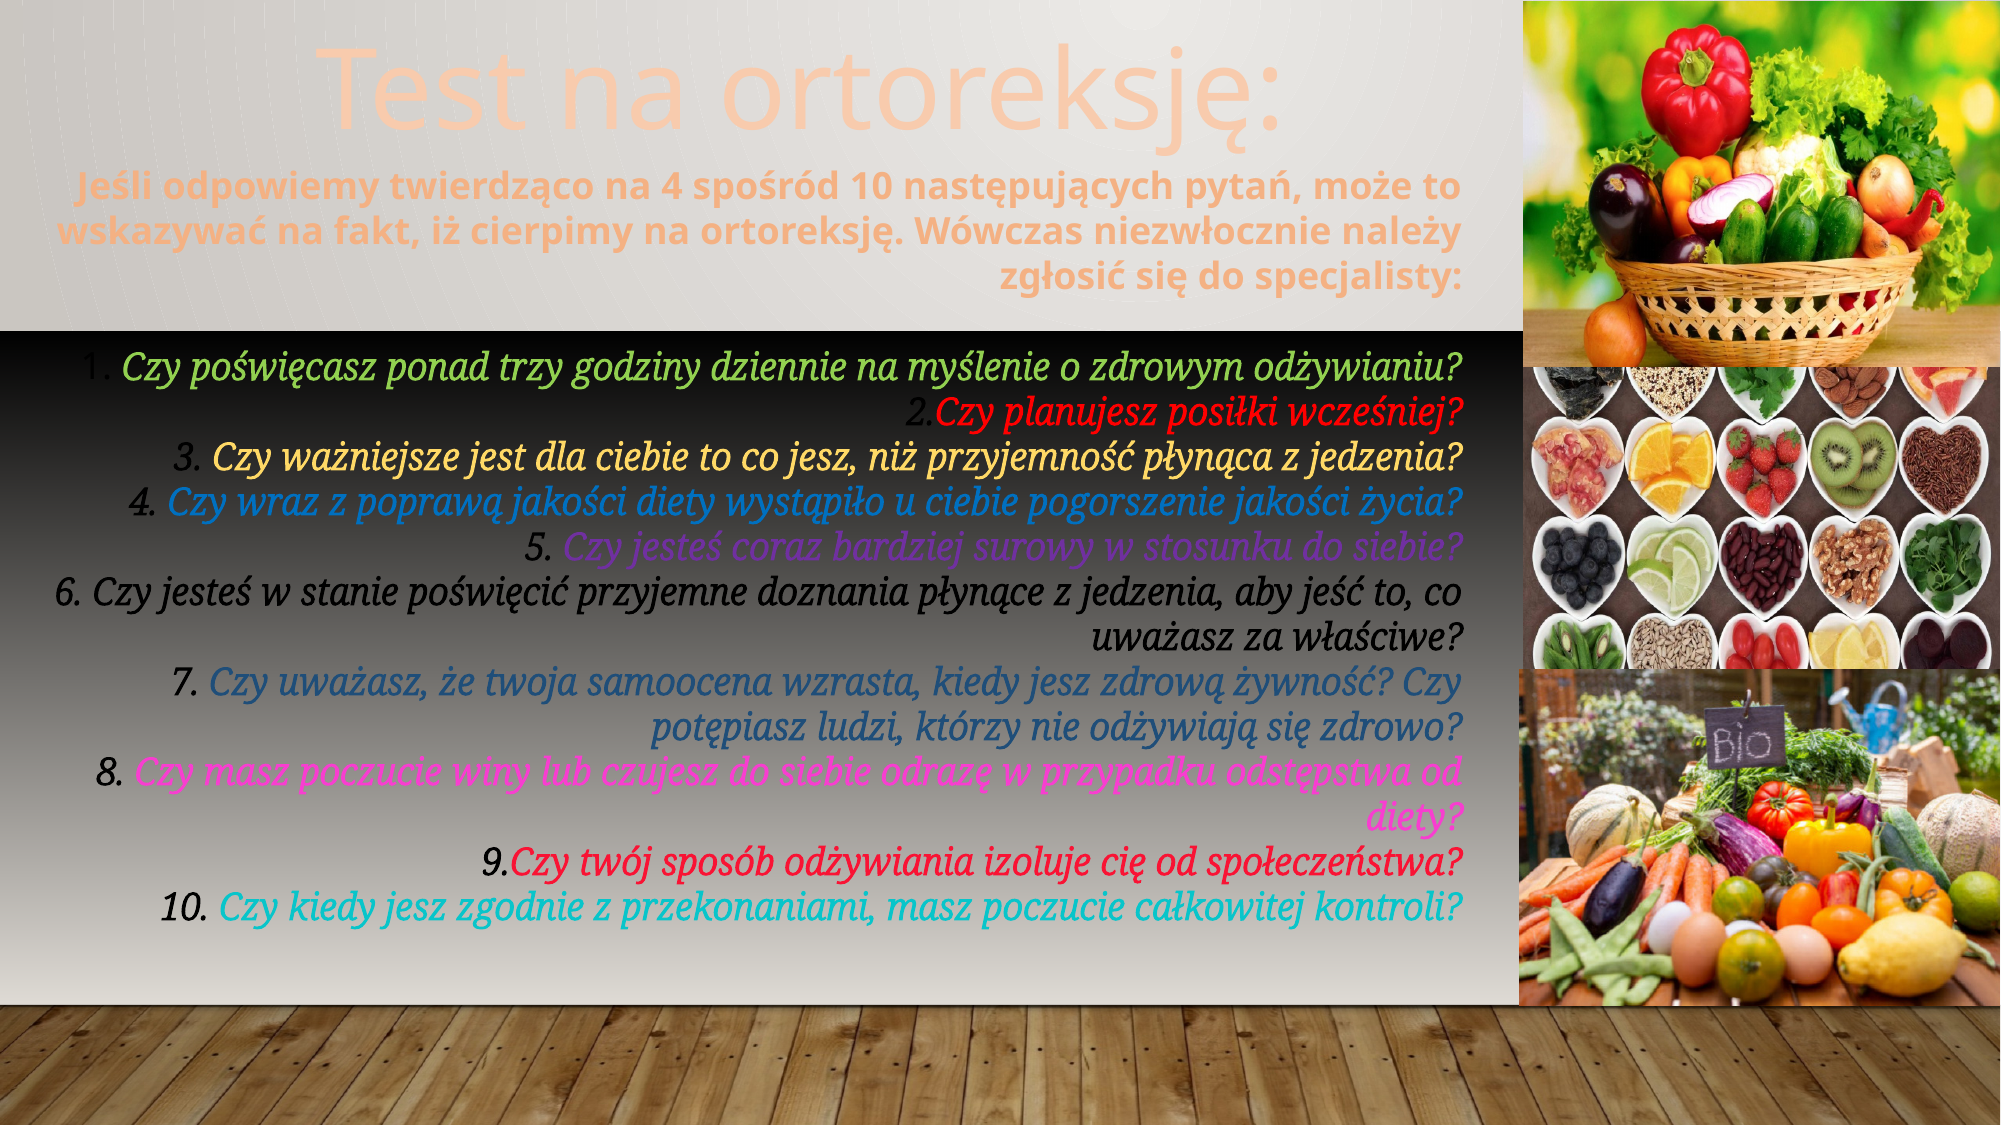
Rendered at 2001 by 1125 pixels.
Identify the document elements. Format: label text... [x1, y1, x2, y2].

text_box Jeśli odpowiemy twierdząco na 4 spośród 10 następujących pytań, może to wskazywać na fakt, iż cierpimy na ortoreksję. Wówczas niezwłocznie należy zgłosić się do specjalisty: Czy poświęcasz ponad trzy godziny dziennie na myślenie o zdrowym odżywianiu? Czy planujesz posiłki wcześniej? Czy ważniejsze jest dla ciebie to co jesz, niż przyjemność płynąca z jedzenia? Czy wraz z poprawą jakości diety wystąpiło u ciebie pogorszenie jakości życia? Czy jesteś coraz bardziej surowy w stosunku do siebie? Czy jesteś w stanie poświęcić przyjemne doznania płynące z jedzenia, aby jeść to, co uważasz za właściwe? Czy uważasz, że twoja samoocena wzrasta, kiedy jesz zdrową żywność? Czy potępiasz ludzi, którzy nie odżywiają się zdrowo? Czy masz poczucie winy lub czujesz do siebie odrazę w przypadku odstępstwa od diety? Czy twój sposób odżywiania izoluje cię od społeczeństwa? Czy kiedy jesz zgodnie z przekonaniami, masz poczucie całkowitej kontroli? [39, 84, 1505, 989]
picture [1519, 1, 2000, 1006]
text_box Test na ortoreksję: [300, 9, 1301, 159]
